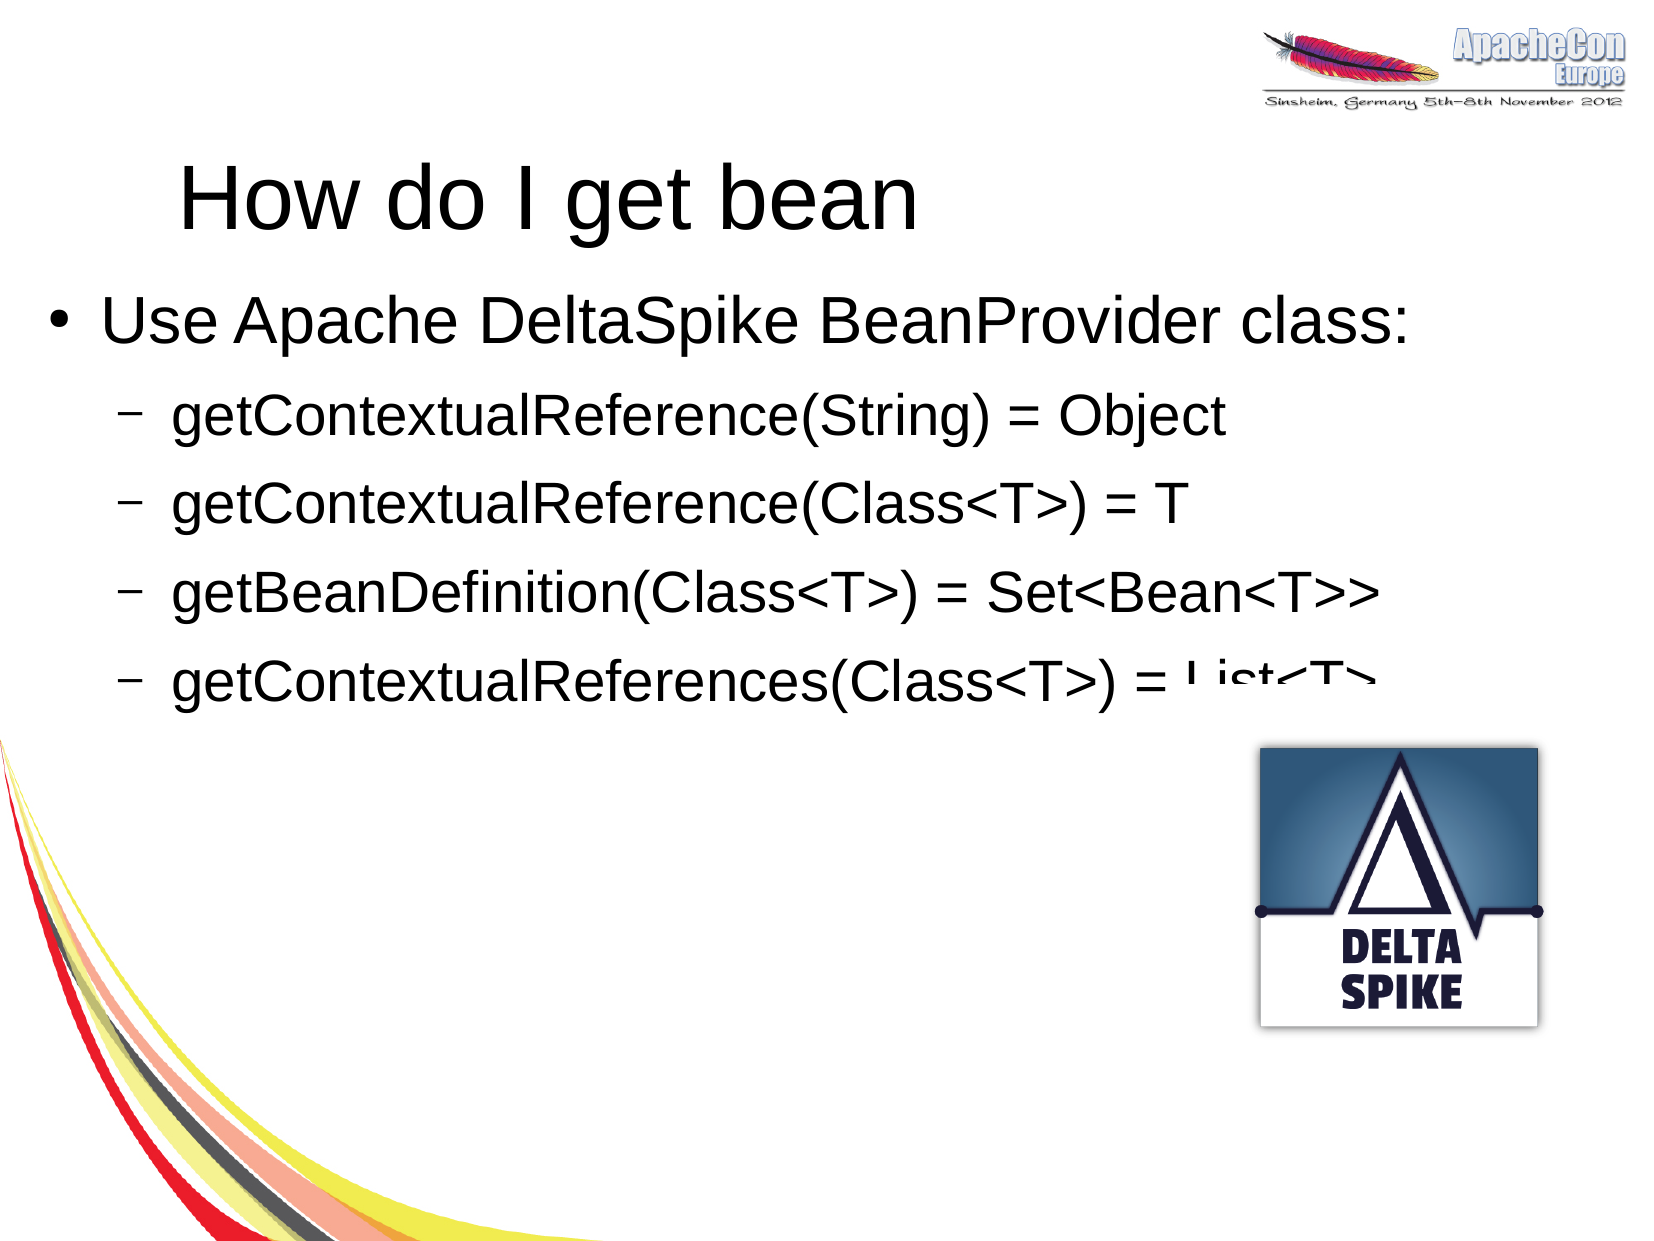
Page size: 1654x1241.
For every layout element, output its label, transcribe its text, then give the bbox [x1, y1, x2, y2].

title How do I get bean [177, 141, 1536, 254]
list Use Apache DeltaSpike BeanProvider class: getContextualReference(String) = Object getContextualReference(Class<T>) = T getBeanDefinition(Class<T>) = Set<Bean<T>> getContextualReferences(Class<T>) = List<T> [29, 283, 1625, 1004]
picture [0, 0, 1654, 1241]
